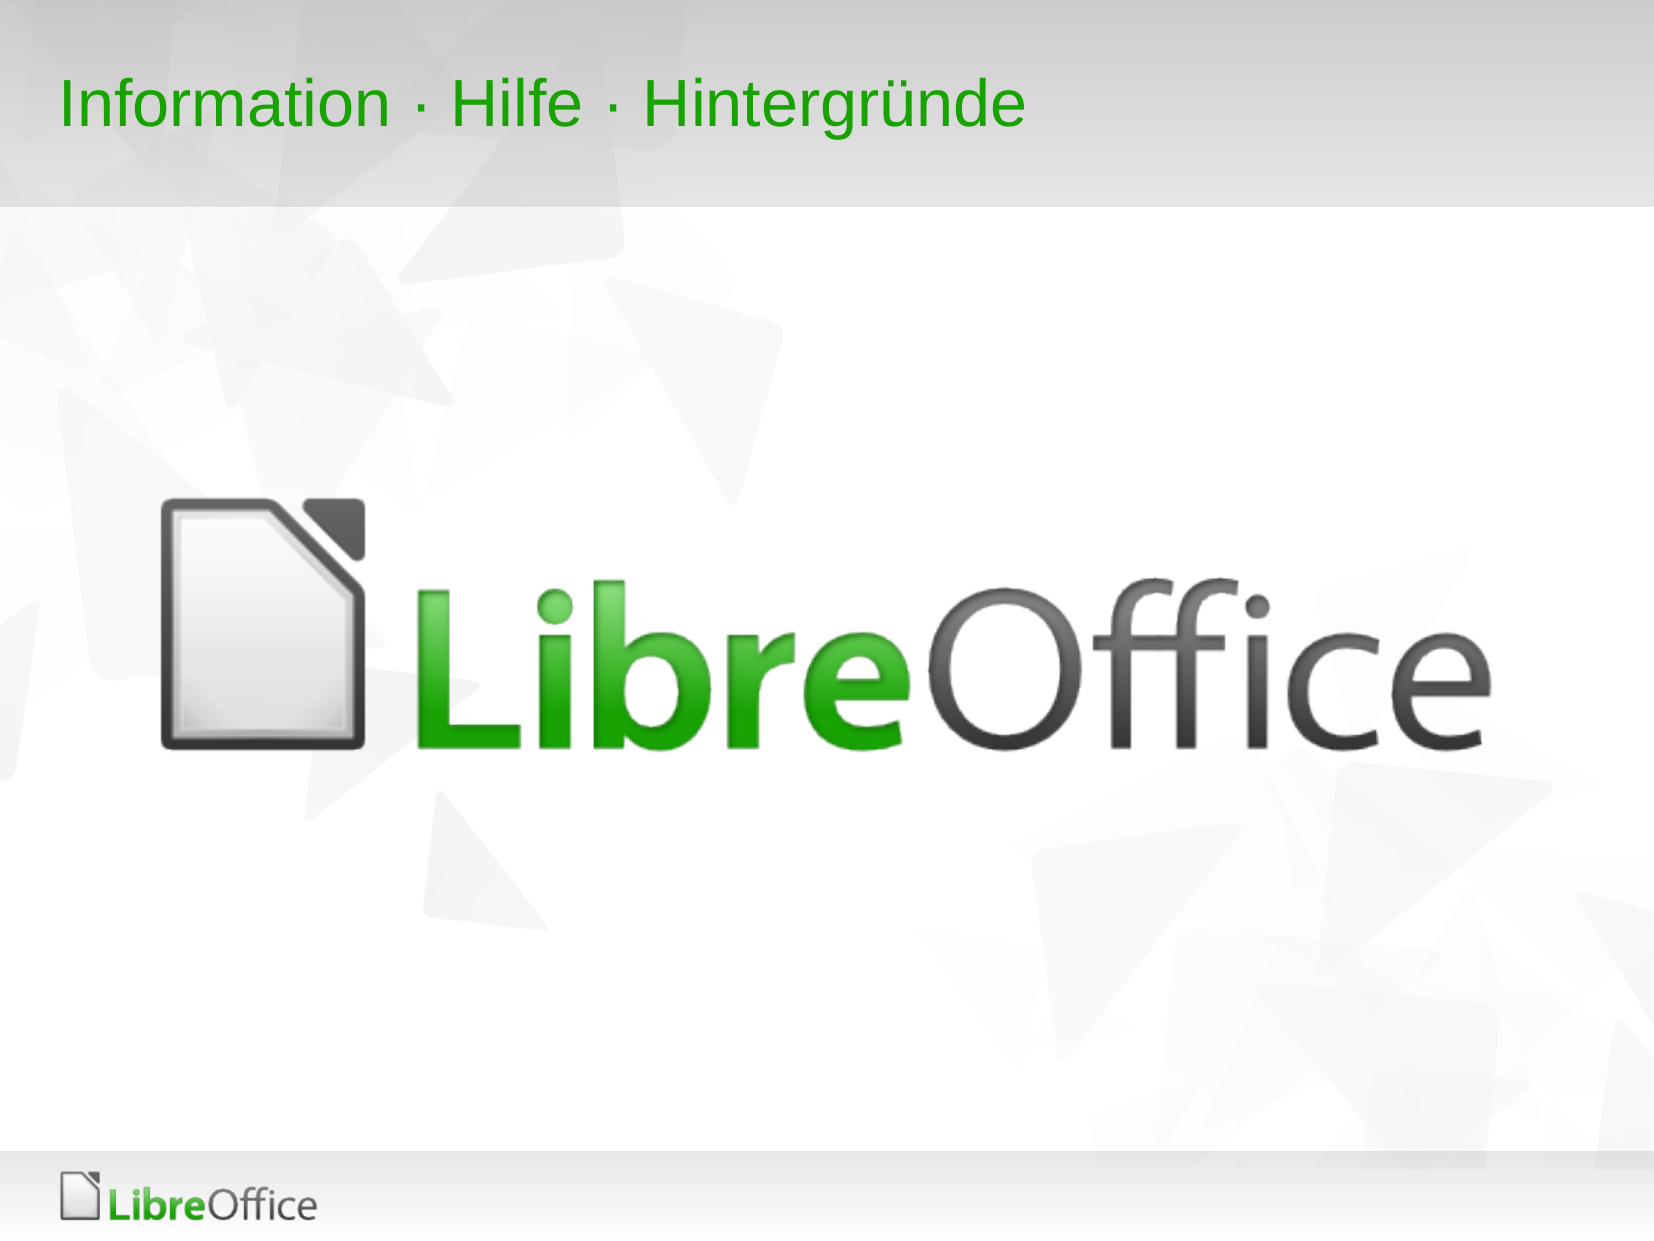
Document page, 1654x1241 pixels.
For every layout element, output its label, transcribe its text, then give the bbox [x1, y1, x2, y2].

picture [0, 0, 1654, 1169]
picture [41, 1152, 337, 1240]
title Information · Hilfe · Hintergründe [59, 65, 1595, 141]
